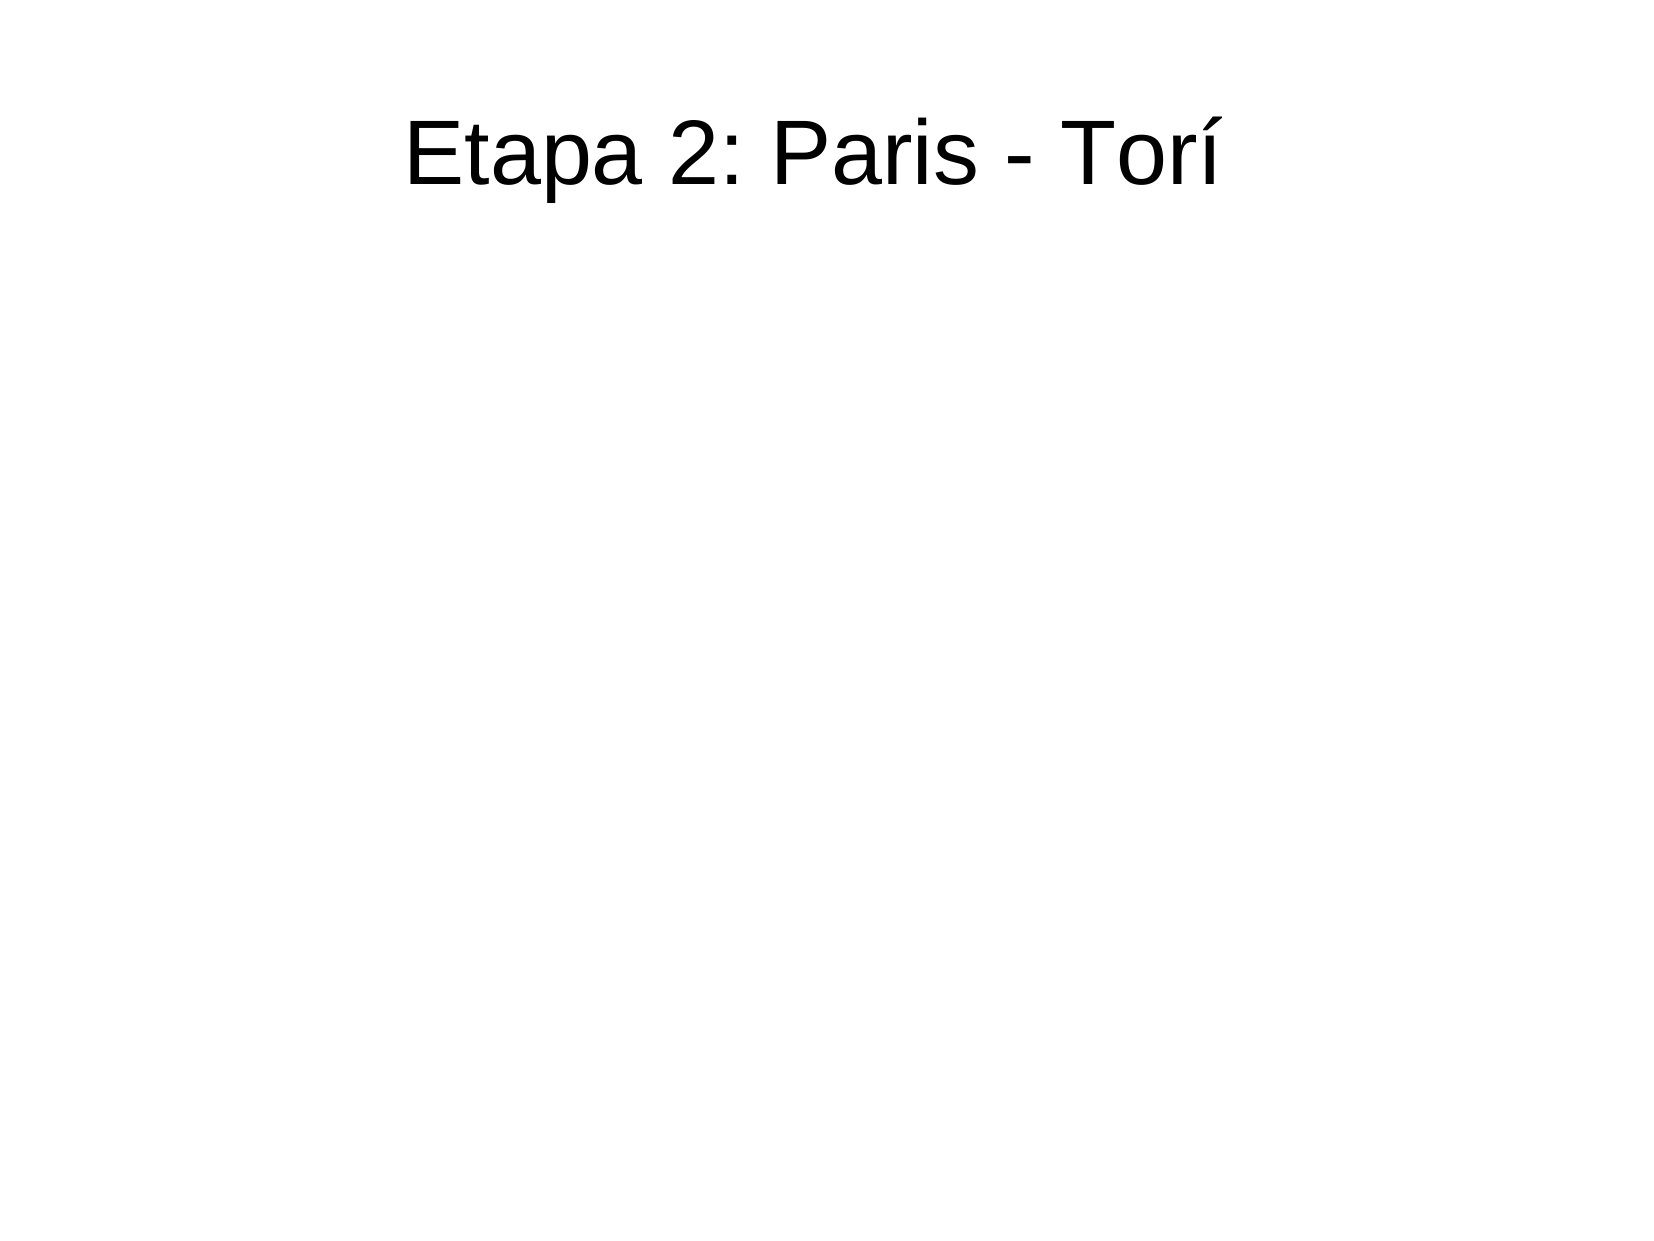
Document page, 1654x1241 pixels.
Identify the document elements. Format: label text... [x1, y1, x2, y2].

title Etapa 2: Paris - Torí [82, 49, 1571, 257]
